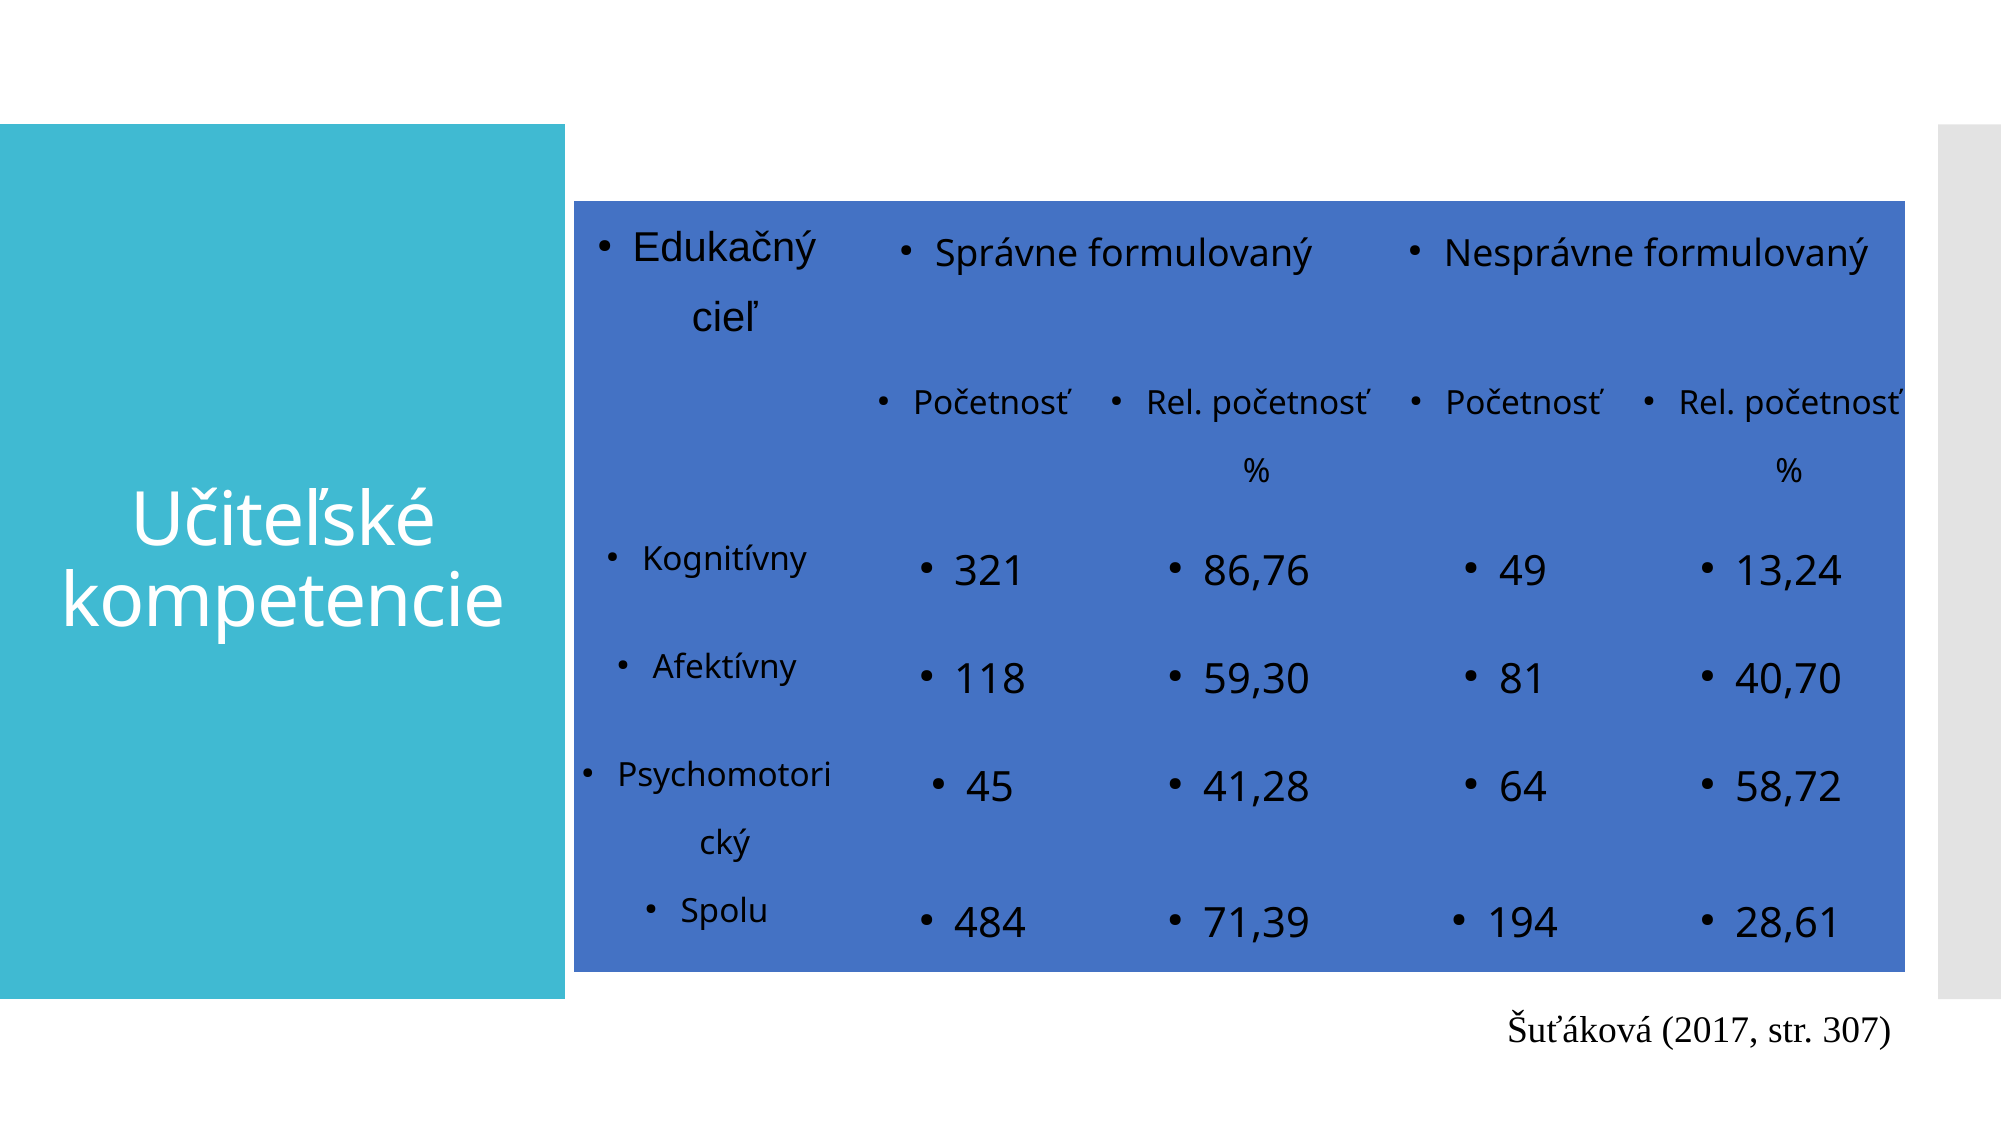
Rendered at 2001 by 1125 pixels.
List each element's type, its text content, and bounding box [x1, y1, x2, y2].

text_box Šuťáková (2017, str. 307) [1492, 998, 1916, 1058]
table_cell 321 [840, 512, 1106, 621]
table_cell Spolu [574, 865, 840, 972]
table_header Nesprávne formulovaný [1372, 201, 1905, 356]
table_cell 41,28 [1106, 729, 1372, 865]
table_cell 118 [840, 621, 1106, 729]
table_cell 49 [1372, 512, 1638, 621]
table_cell 86,76 [1106, 512, 1372, 621]
table_cell Kognitívny [574, 512, 840, 621]
table_header Edukačný cieľ [574, 201, 840, 512]
table_cell 13,24 [1638, 512, 1905, 621]
table_cell 194 [1372, 865, 1638, 972]
table_cell 484 [840, 865, 1106, 972]
table_cell 40,70 [1638, 621, 1905, 729]
table_cell 71,39 [1106, 865, 1372, 972]
table_cell 64 [1372, 729, 1638, 865]
table_cell Rel. početnosť % [1638, 356, 1905, 512]
table_cell Psychomotorický [574, 729, 840, 865]
table_cell Afektívny [574, 621, 840, 729]
table_cell Početnosť [840, 356, 1106, 512]
table_cell Početnosť [1372, 356, 1638, 512]
table_header Správne formulovaný [840, 201, 1372, 356]
table_cell 59,30 [1106, 621, 1372, 729]
table_cell Rel. početnosť % [1106, 356, 1372, 512]
table_cell 45 [840, 729, 1106, 865]
table_cell 28,61 [1638, 865, 1905, 972]
table_cell 58,72 [1638, 729, 1905, 865]
table_cell 81 [1372, 621, 1638, 729]
title Učiteľské kompetencie [41, 184, 526, 940]
